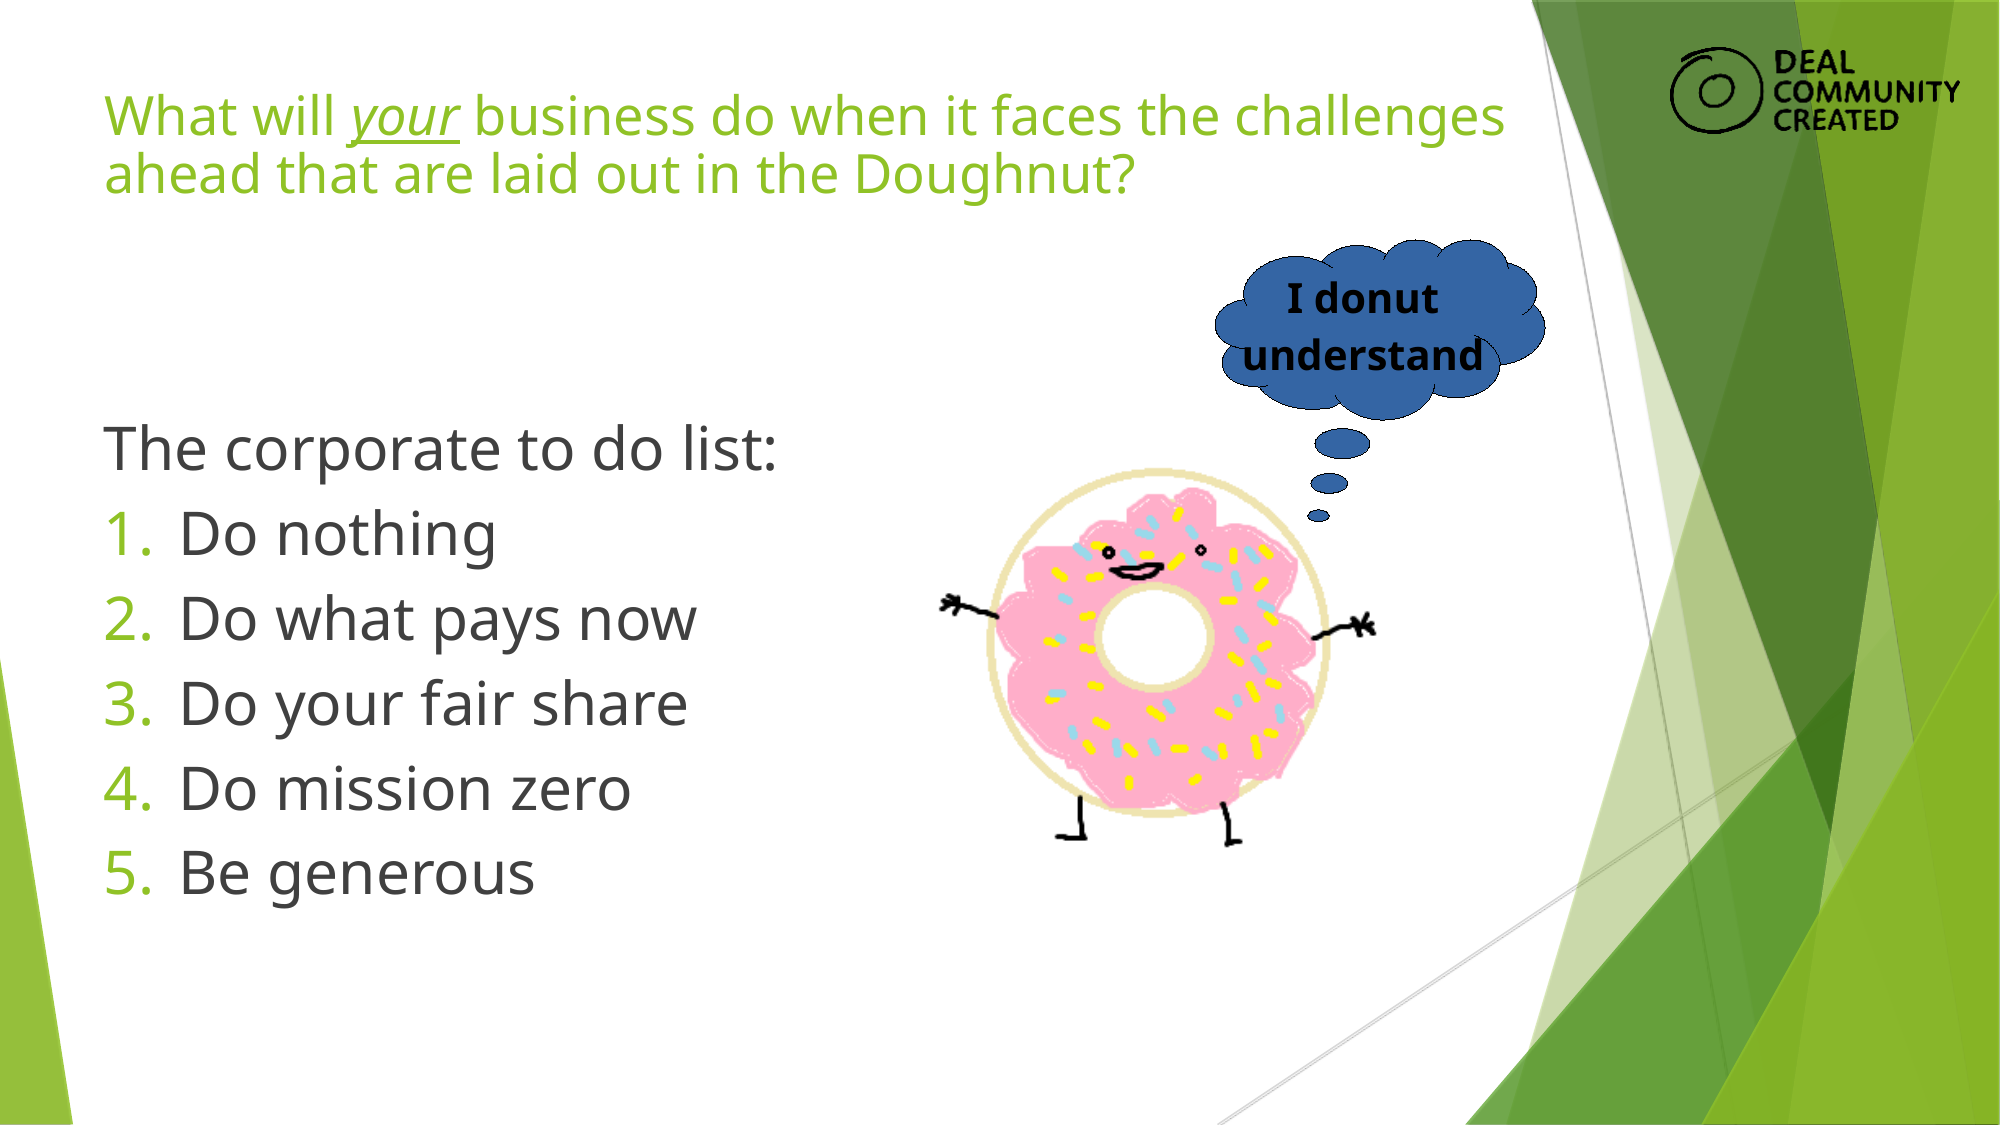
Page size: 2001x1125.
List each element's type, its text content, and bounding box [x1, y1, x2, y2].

text_box What will your business do when it faces the challenges ahead that are laid out in the Doughnut? [89, 81, 1622, 231]
text_box I donut understand [1314, 428, 1370, 459]
text_box I donut understand [1310, 473, 1348, 494]
text_box The corporate to do list: Do nothing Do what pays now Do your fair share Do mission zero Be generous [88, 402, 1587, 1095]
text_box [855, 314, 1561, 906]
picture [1670, 47, 1960, 134]
text_box I donut understand [1215, 239, 1546, 421]
